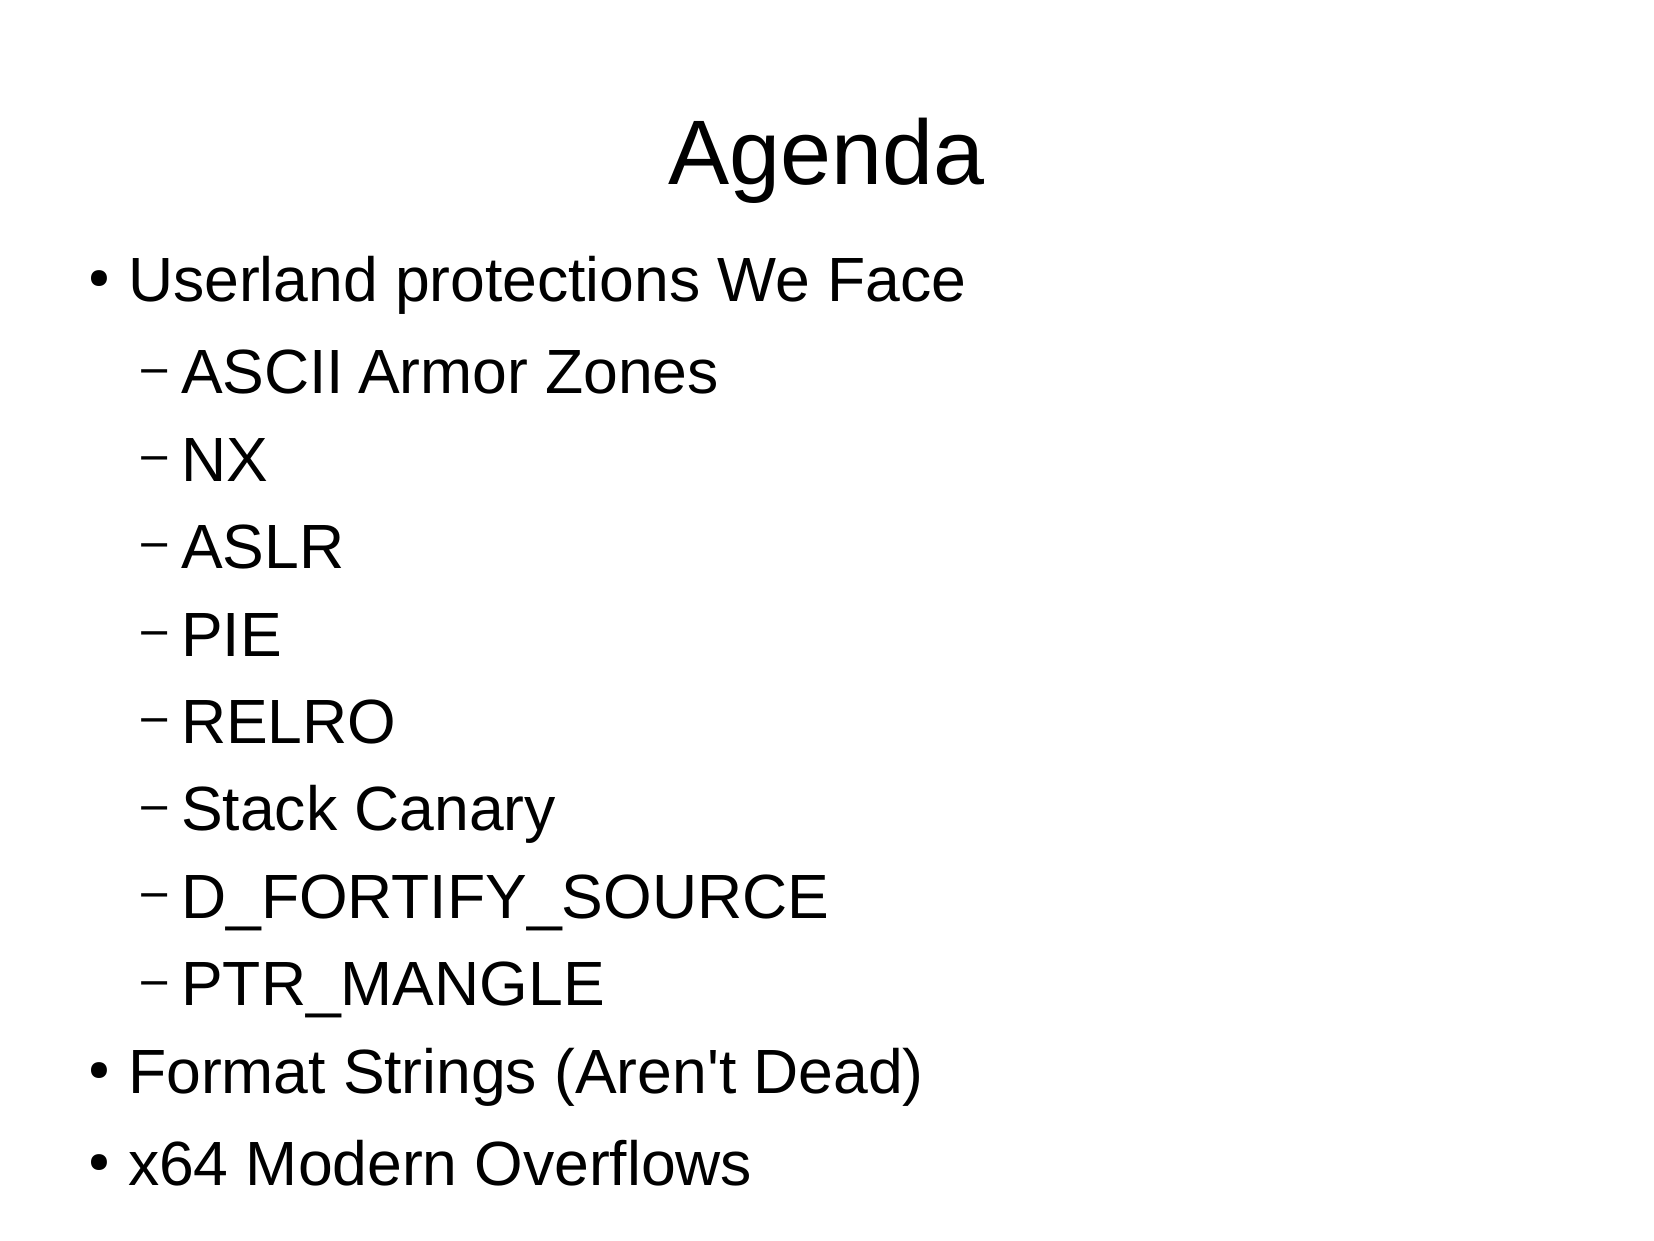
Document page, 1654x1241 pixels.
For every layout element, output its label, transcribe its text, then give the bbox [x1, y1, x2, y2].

title Agenda [82, 49, 1571, 245]
list Userland protections We Face ASCII Armor Zones NX ASLR PIE RELRO Stack Canary D_FORTIFY_SOURCE PTR_MANGLE Format Strings (Aren't Dead) x64 Modern Overflows [74, 245, 1606, 1201]
